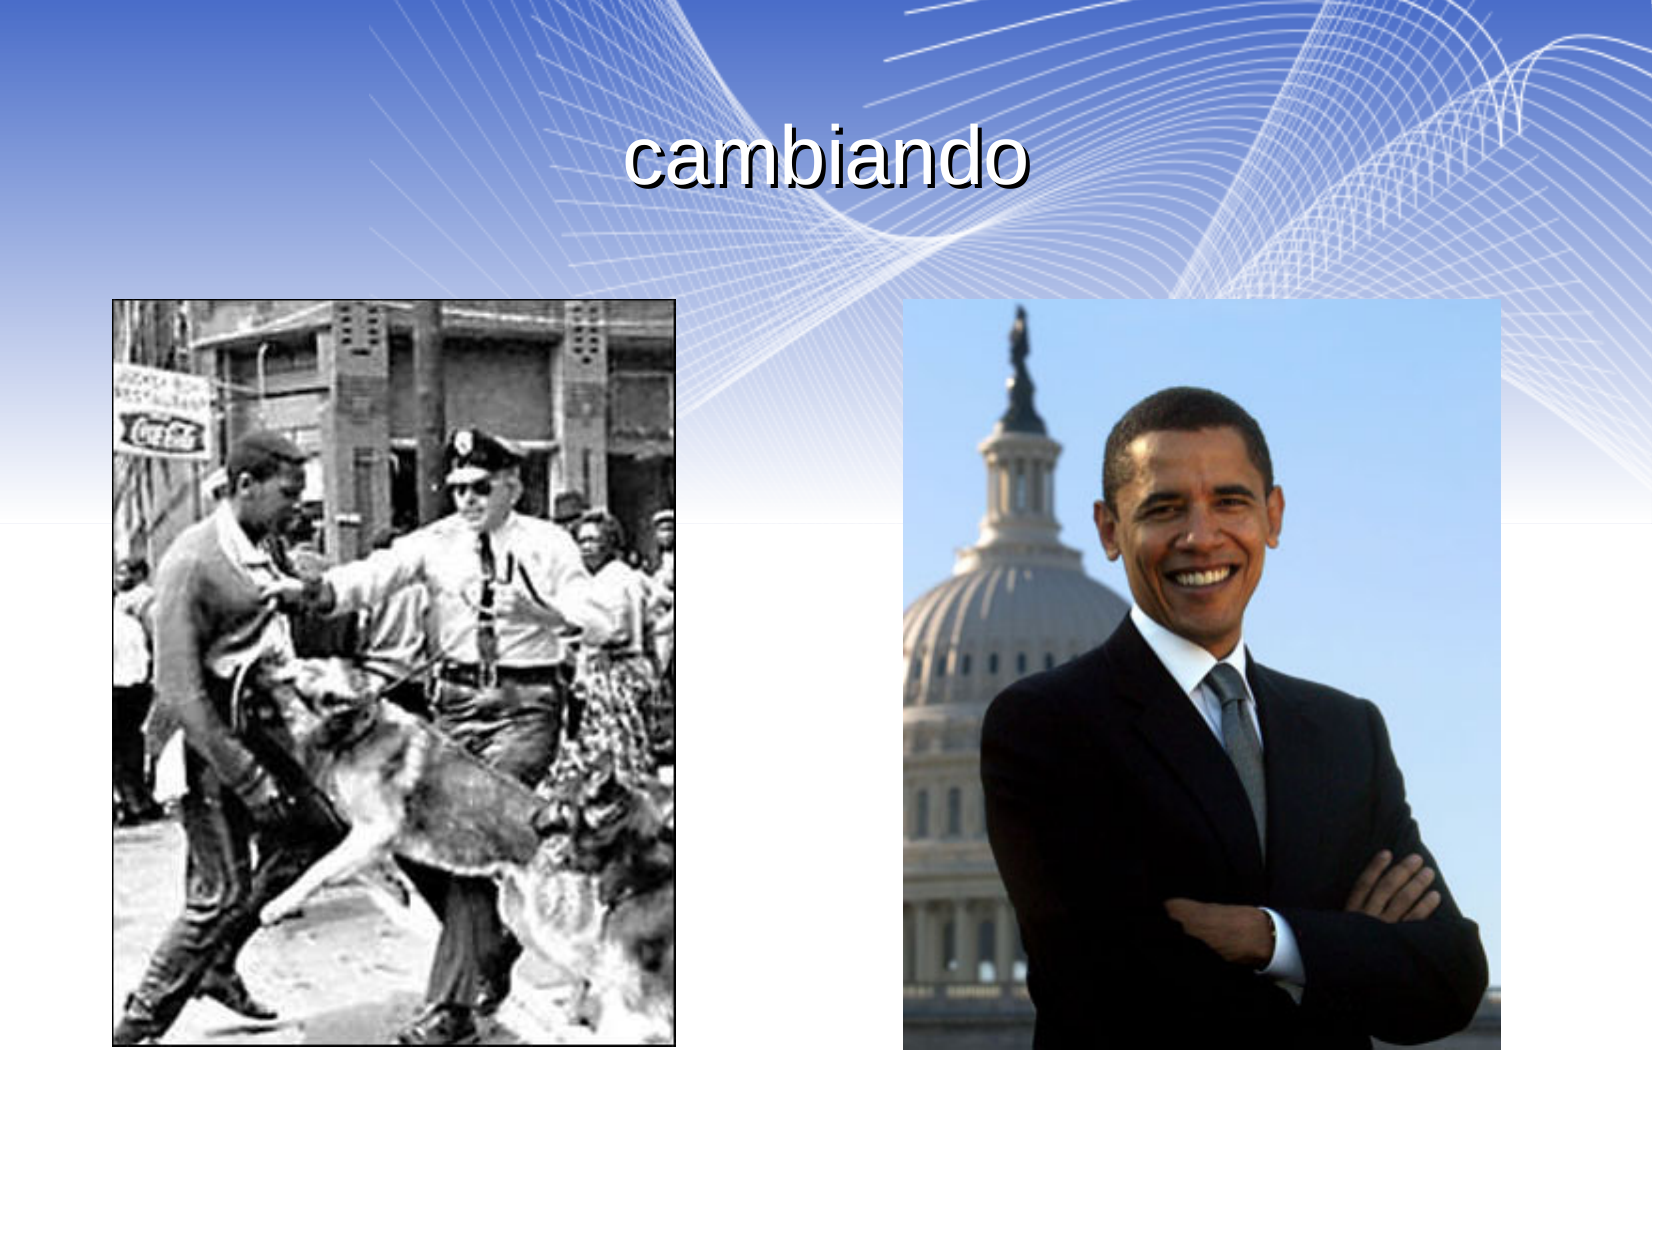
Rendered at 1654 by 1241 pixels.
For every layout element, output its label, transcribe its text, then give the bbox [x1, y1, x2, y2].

title cambiando [82, 49, 1571, 263]
picture [112, 0, 1654, 1126]
